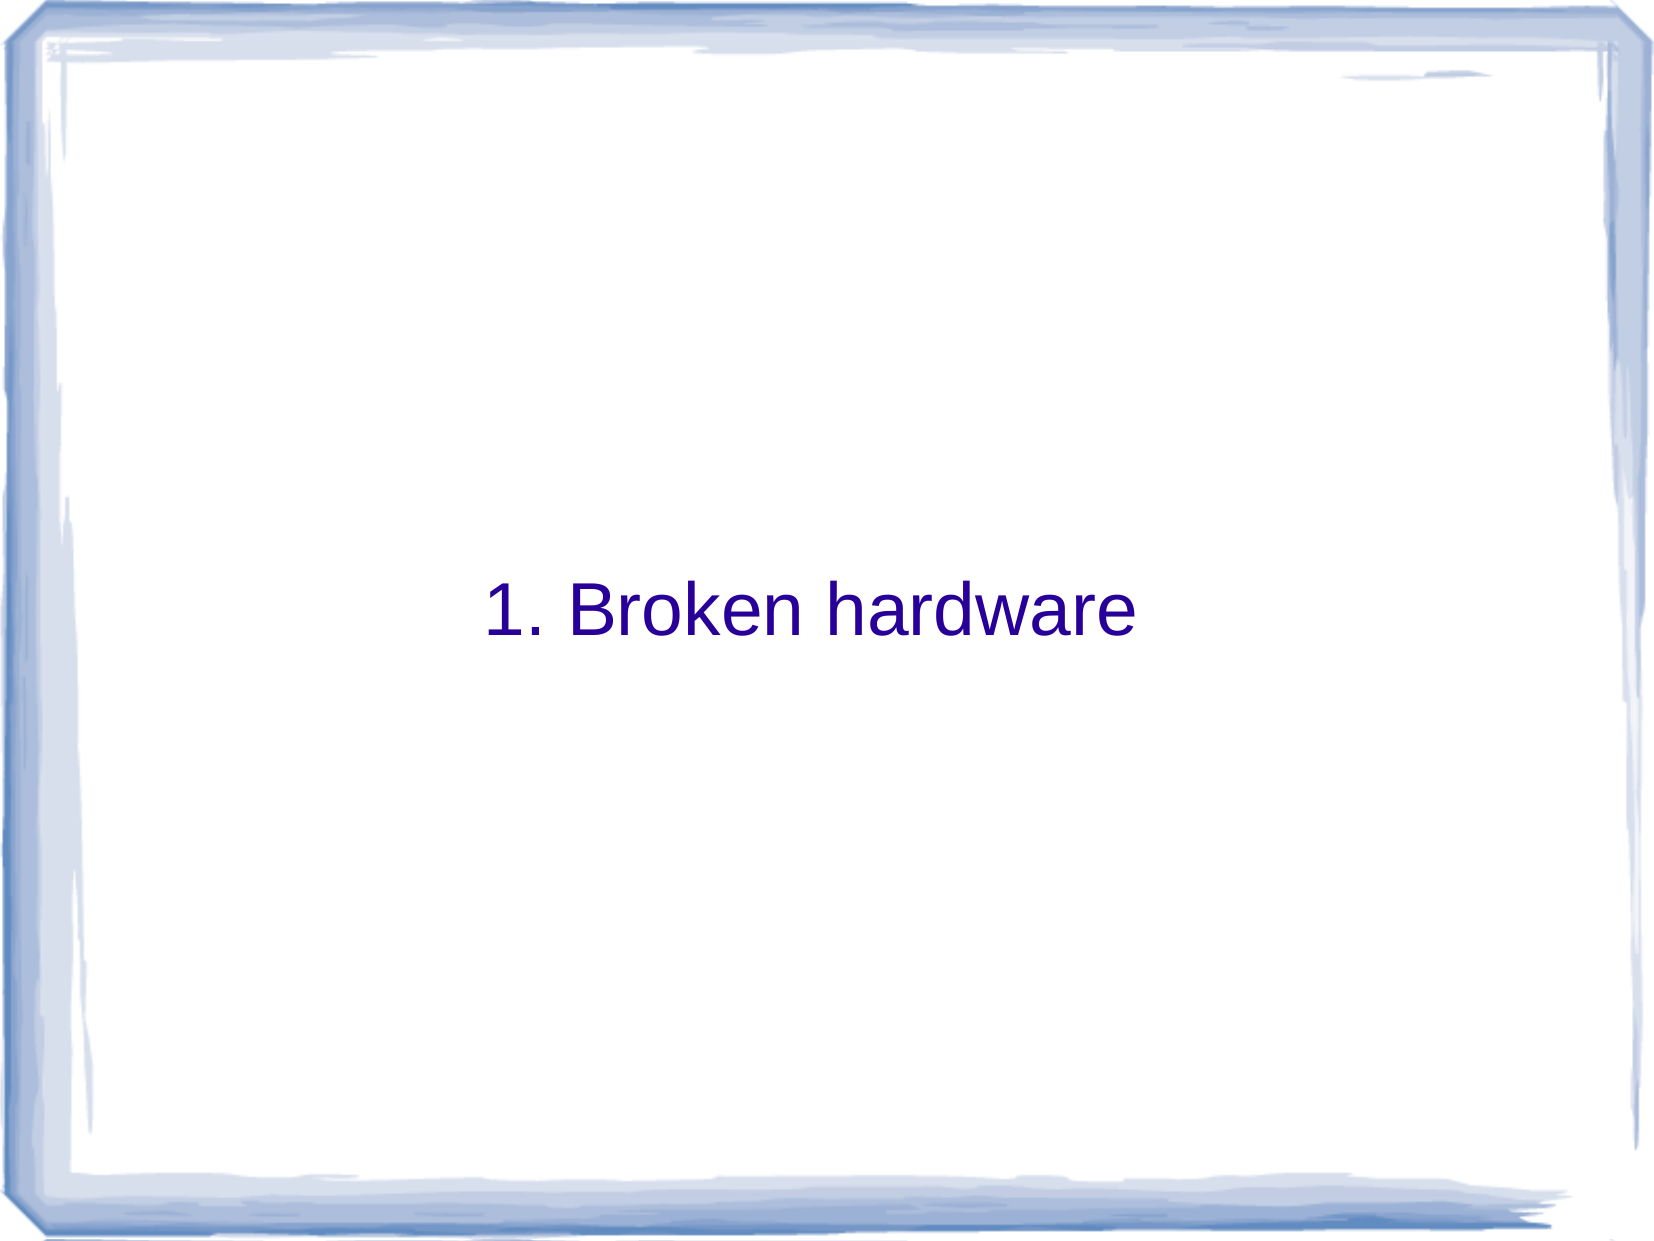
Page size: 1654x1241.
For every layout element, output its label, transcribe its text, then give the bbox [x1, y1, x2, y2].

picture [0, 0, 1654, 1241]
title 1. Broken hardware [84, 505, 1538, 713]
